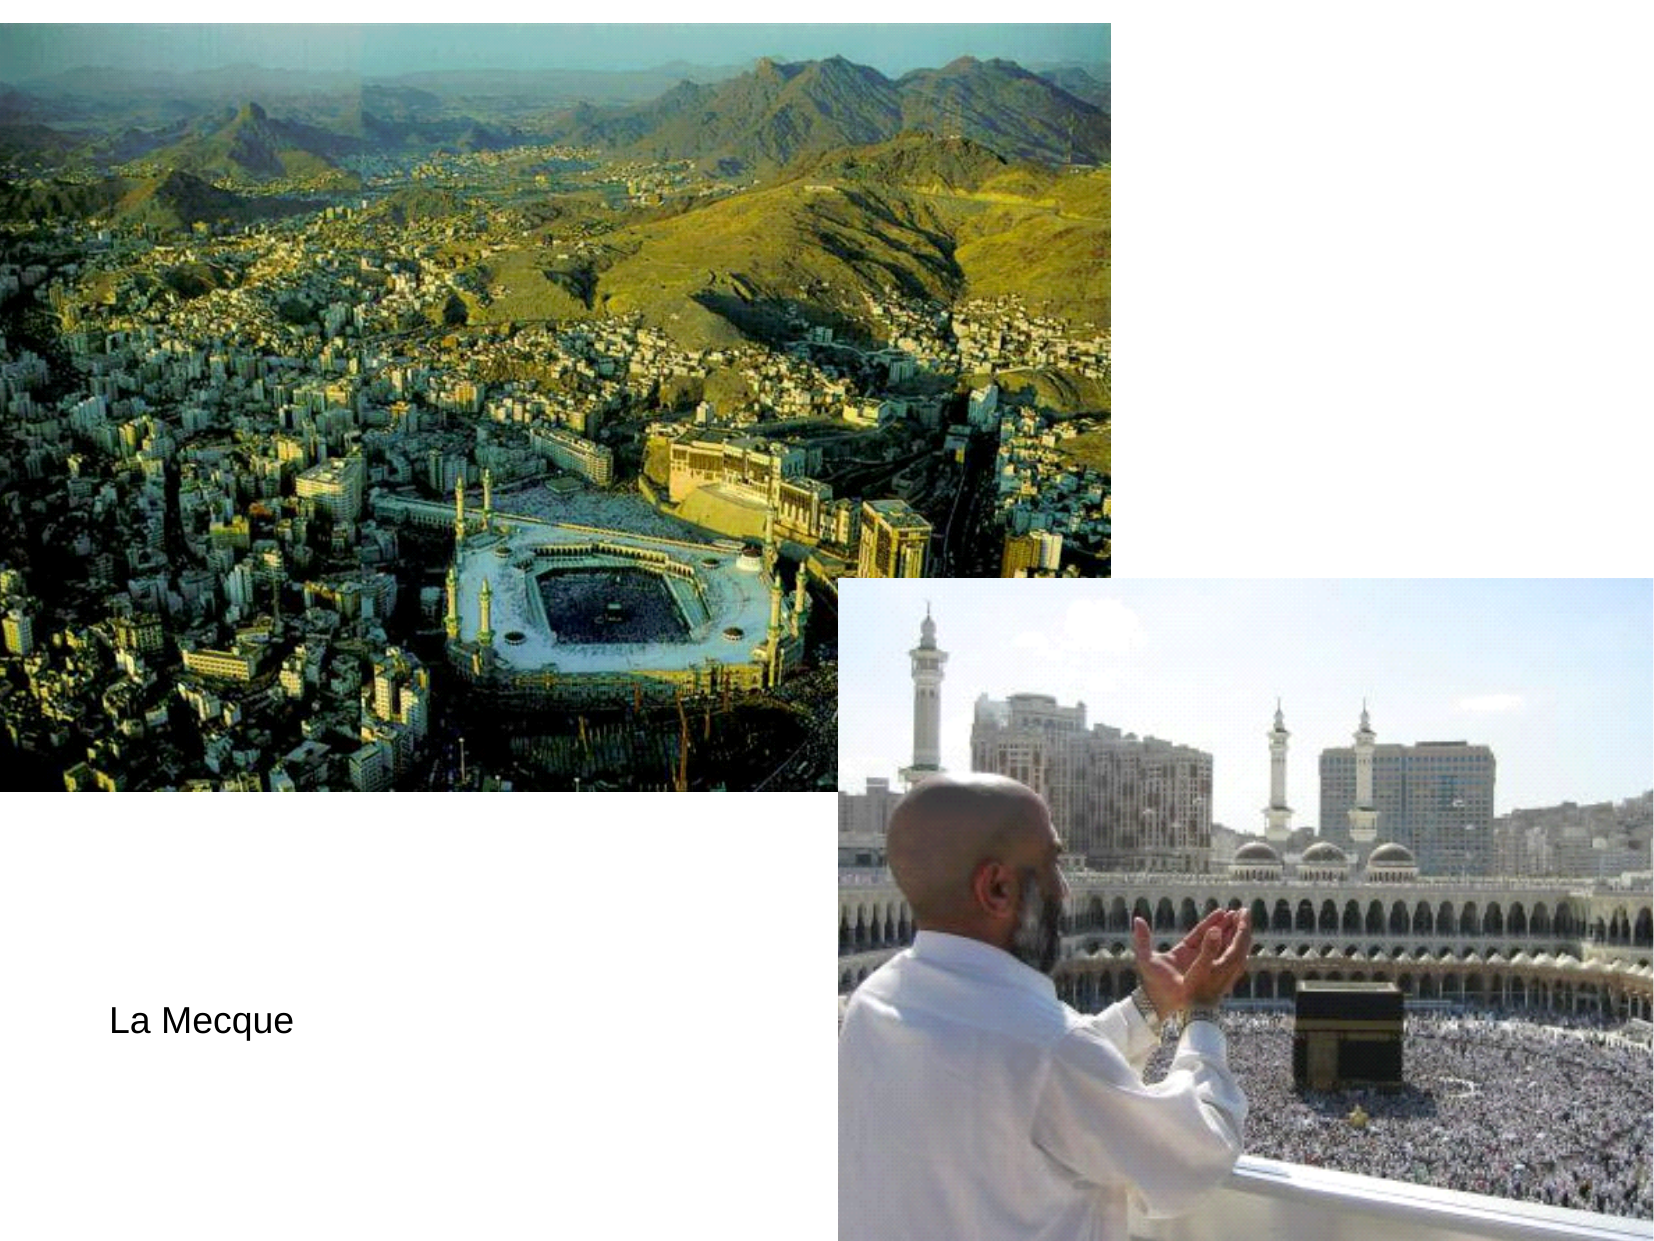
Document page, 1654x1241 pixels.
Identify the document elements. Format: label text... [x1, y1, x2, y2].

picture [0, 23, 1654, 1241]
text_box La Mecque [94, 992, 310, 1049]
